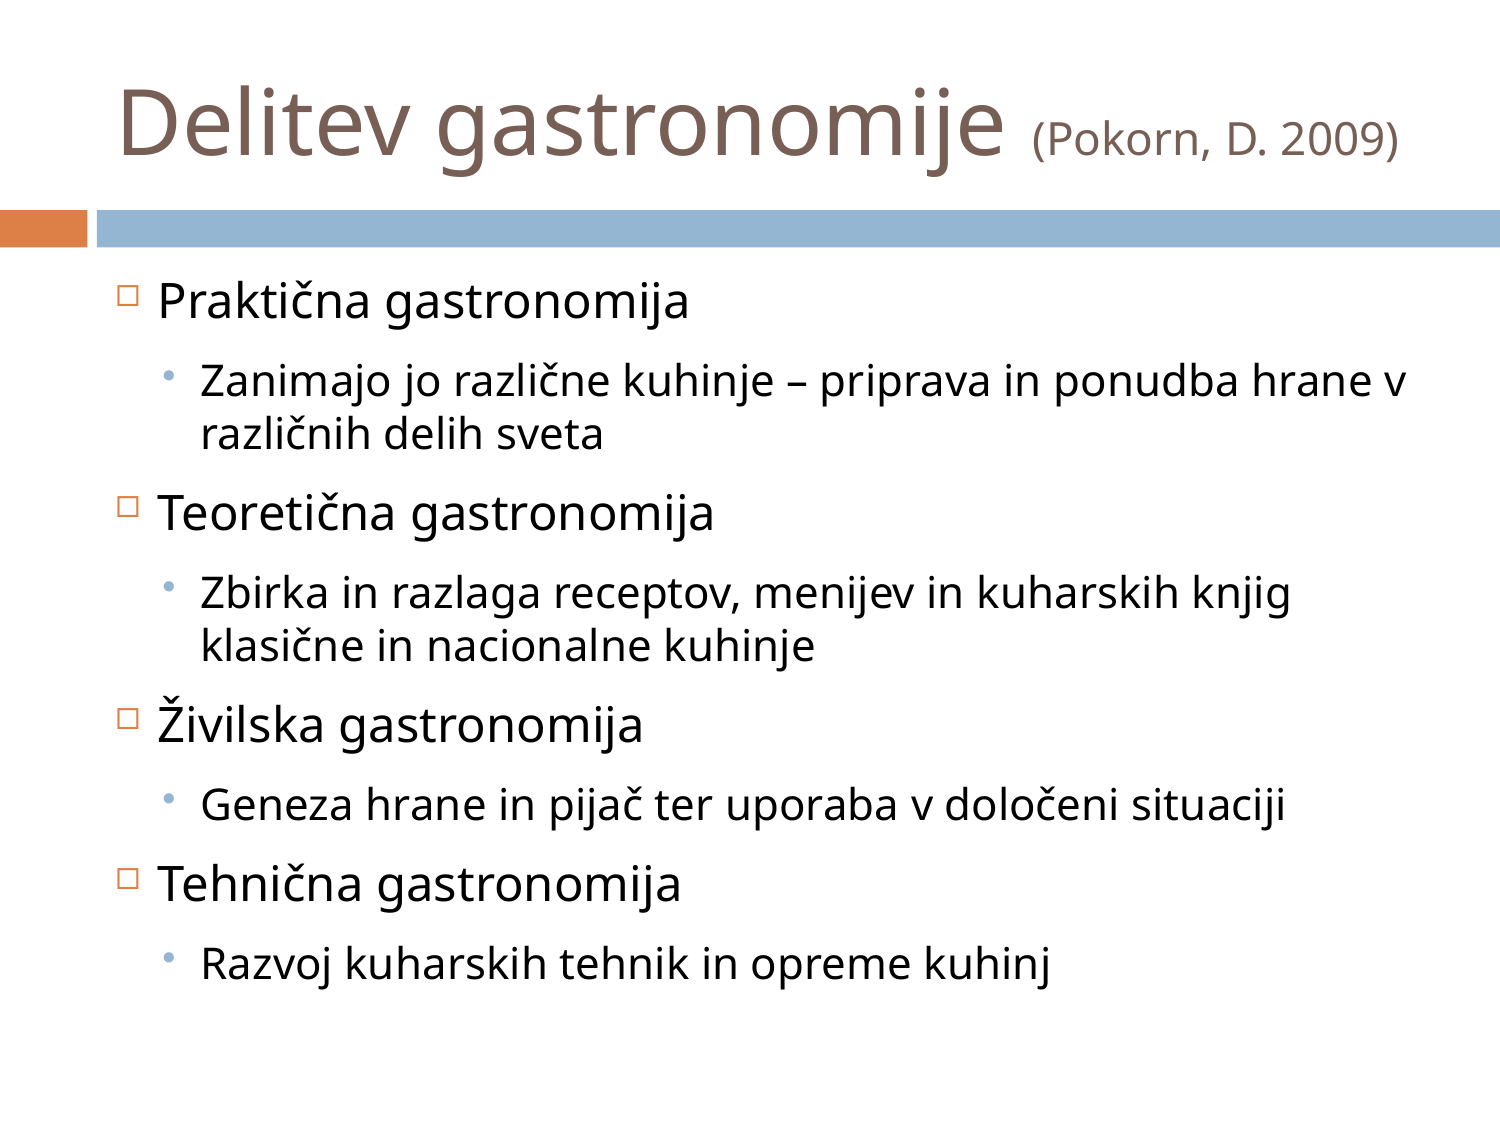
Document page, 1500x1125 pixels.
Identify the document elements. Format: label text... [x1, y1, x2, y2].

list Praktična gastronomija Zanimajo jo različne kuhinje – priprava in ponudba hrane v različnih delih sveta Teoretična gastronomija Zbirka in razlaga receptov, menijev in kuharskih knjig klasične in nacionalne kuhinje Živilska gastronomija Geneza hrane in pijač ter uporaba v določeni situaciji Tehnična gastronomija Razvoj kuharskih tehnik in opreme kuhinj [100, 262, 1438, 1000]
title Delitev gastronomije (Pokorn, D. 2009) [100, 37, 1438, 200]
